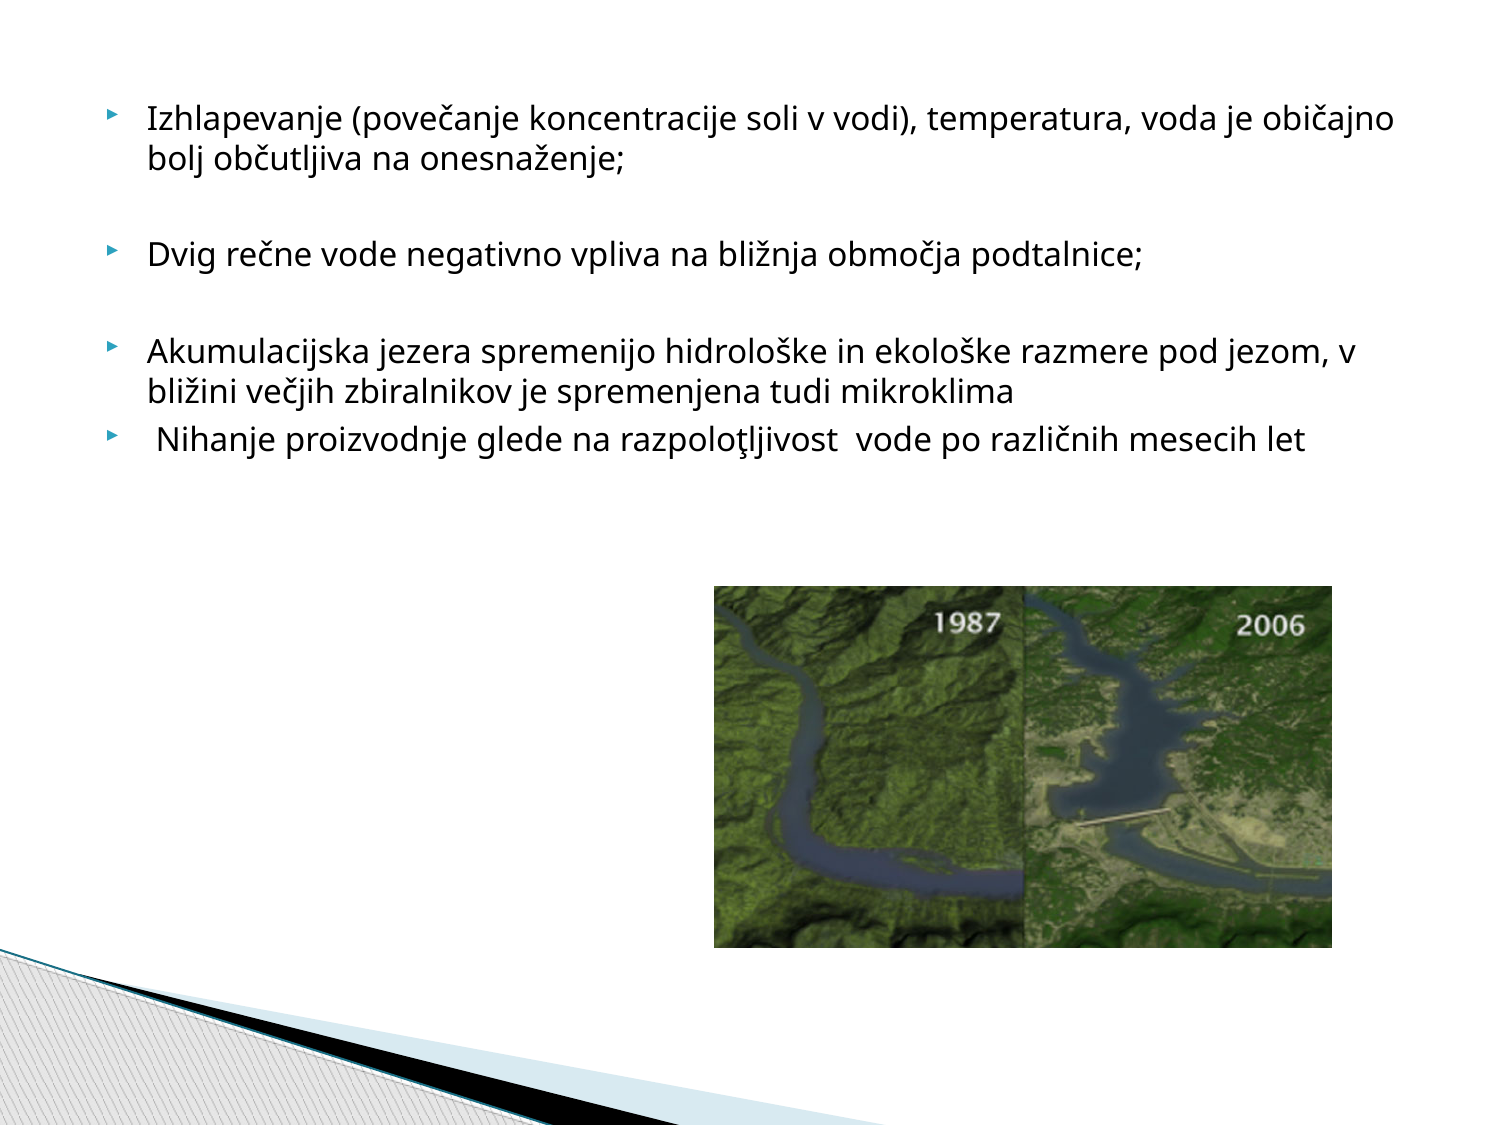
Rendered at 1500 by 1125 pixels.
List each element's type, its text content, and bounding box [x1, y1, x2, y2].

list Izhlapevanje (povečanje koncentracije soli v vodi), temperatura, voda je običajno bolj občutljiva na onesnaženje; Dvig rečne vode negativno vpliva na bližnja območja podtalnice; Akumulacijska jezera spremenijo hidrološke in ekološke razmere pod jezom, v bližini večjih zbiralnikov je spremenjena tudi mikroklima Nihanje proizvodnje glede na razpoloţljivost vode po različnih mesecih let [71, 89, 1422, 833]
picture [714, 586, 1332, 948]
